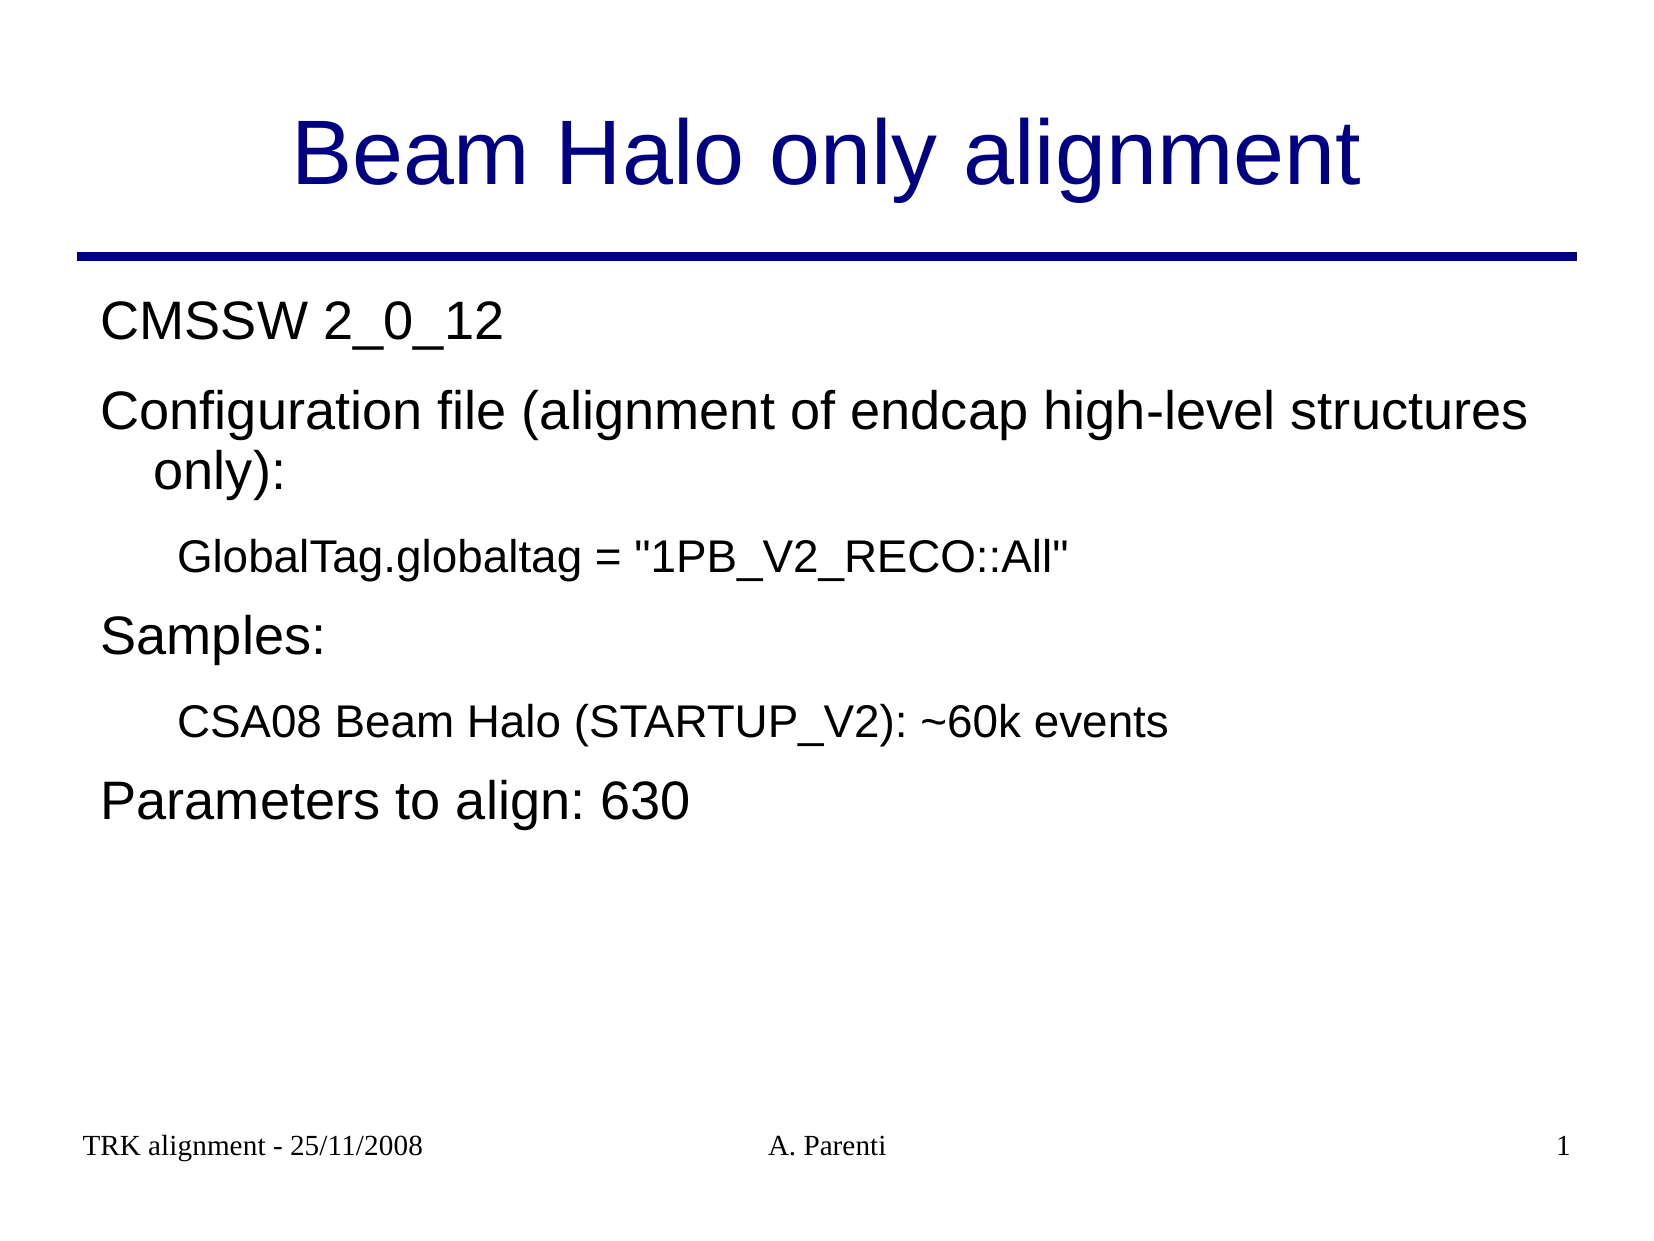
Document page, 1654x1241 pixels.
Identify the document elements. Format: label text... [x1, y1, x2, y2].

title Beam Halo only alignment [82, 56, 1571, 250]
list CMSSW 2_0_12 Configuration file (alignment of endcap high-level structures only): GlobalTag.globaltag = "1PB_V2_RECO::All" Samples: CSA08 Beam Halo (STARTUP_V2): ~60k events Parameters to align: 630 [82, 290, 1571, 1094]
